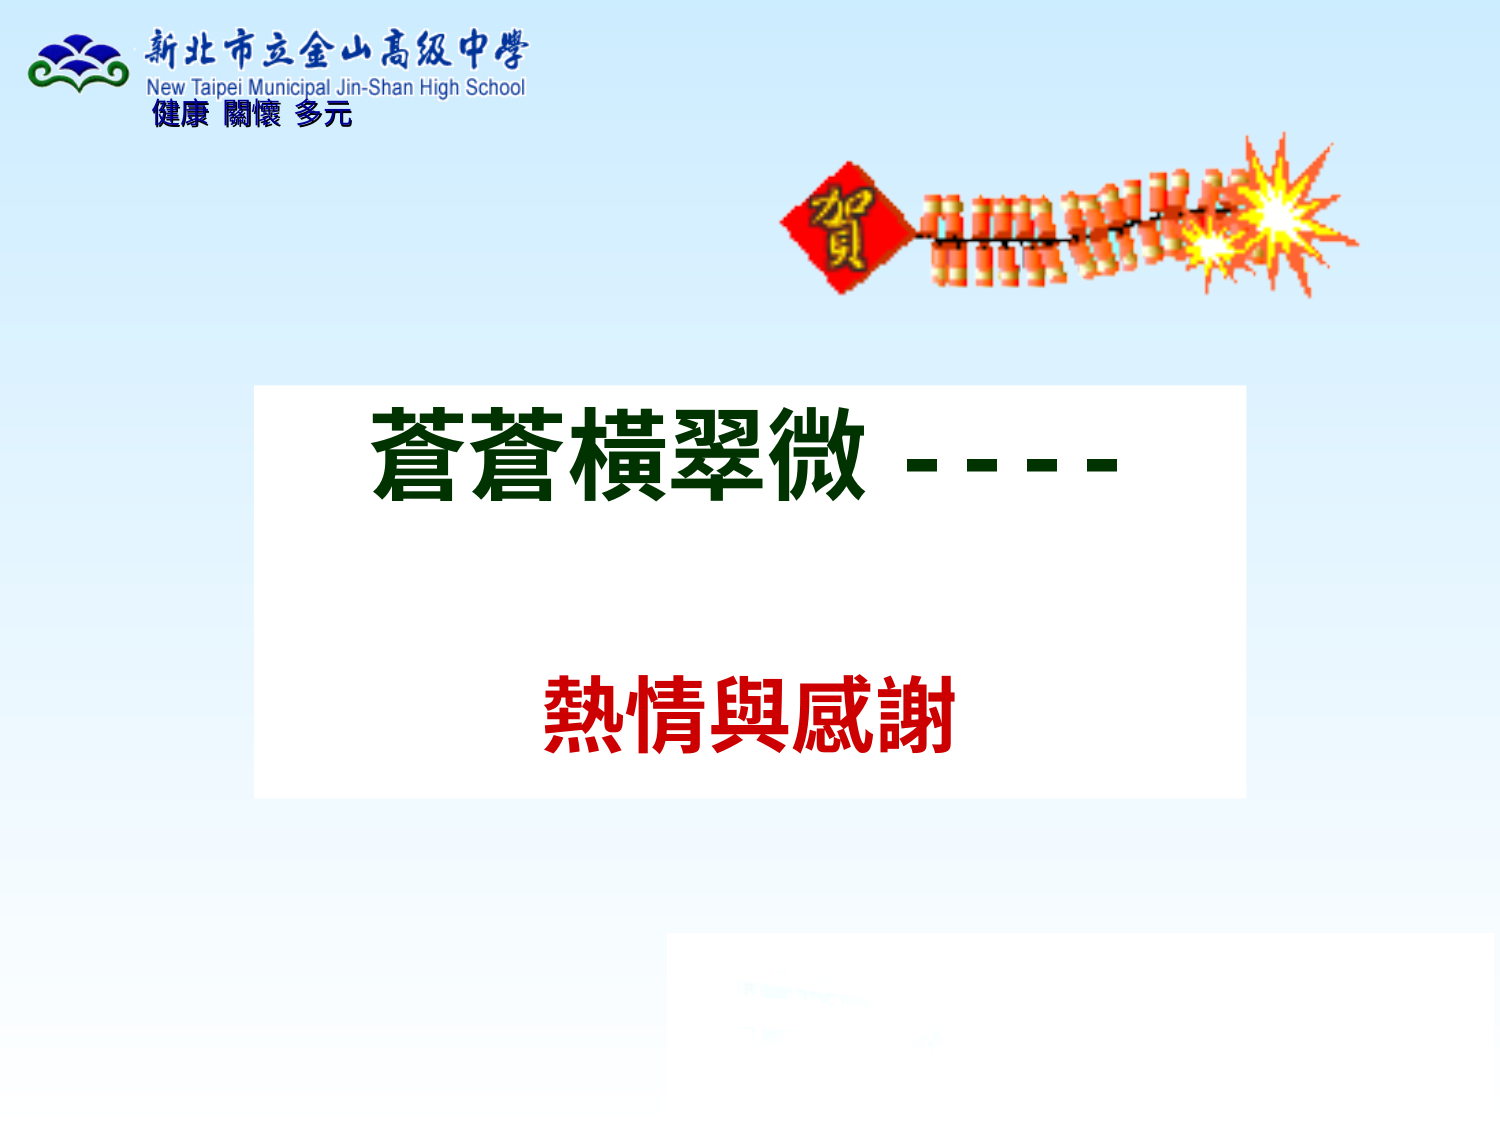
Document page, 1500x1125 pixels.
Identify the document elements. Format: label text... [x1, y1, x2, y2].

title 蒼蒼橫翠微---- 熱情與感謝 [253, 385, 1247, 799]
picture [773, 125, 1365, 340]
